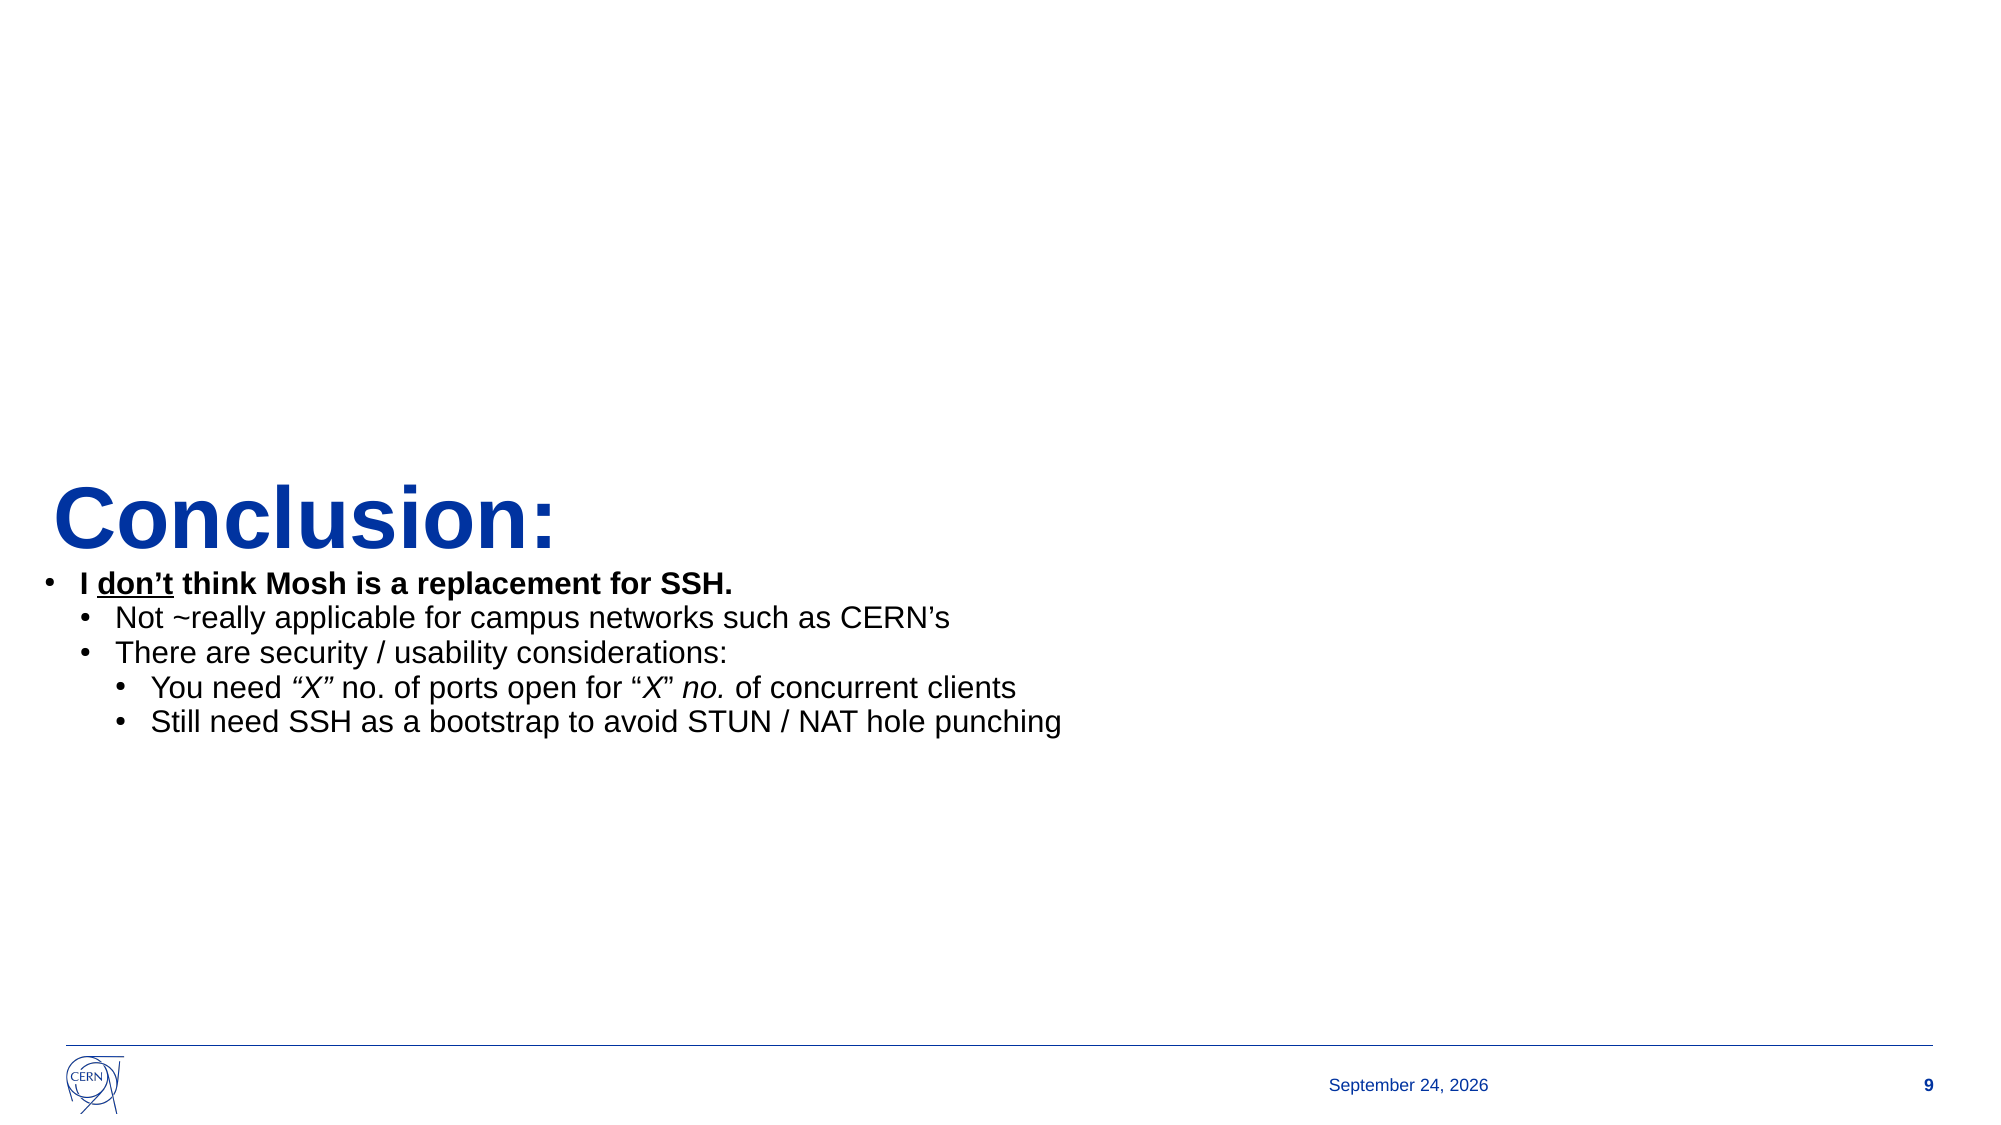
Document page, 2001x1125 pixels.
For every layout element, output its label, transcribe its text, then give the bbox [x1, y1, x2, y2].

title Conclusion: [53, 472, 1920, 826]
text_box I don’t think Mosh is a replacement for SSH. Not ~really applicable for campus networks such as CERN’s There are security / usability considerations: You need “X” no. of ports open for “X” no. of concurrent clients Still need SSH as a bootstrap to avoid STUN / NAT hole punching [29, 558, 1211, 991]
